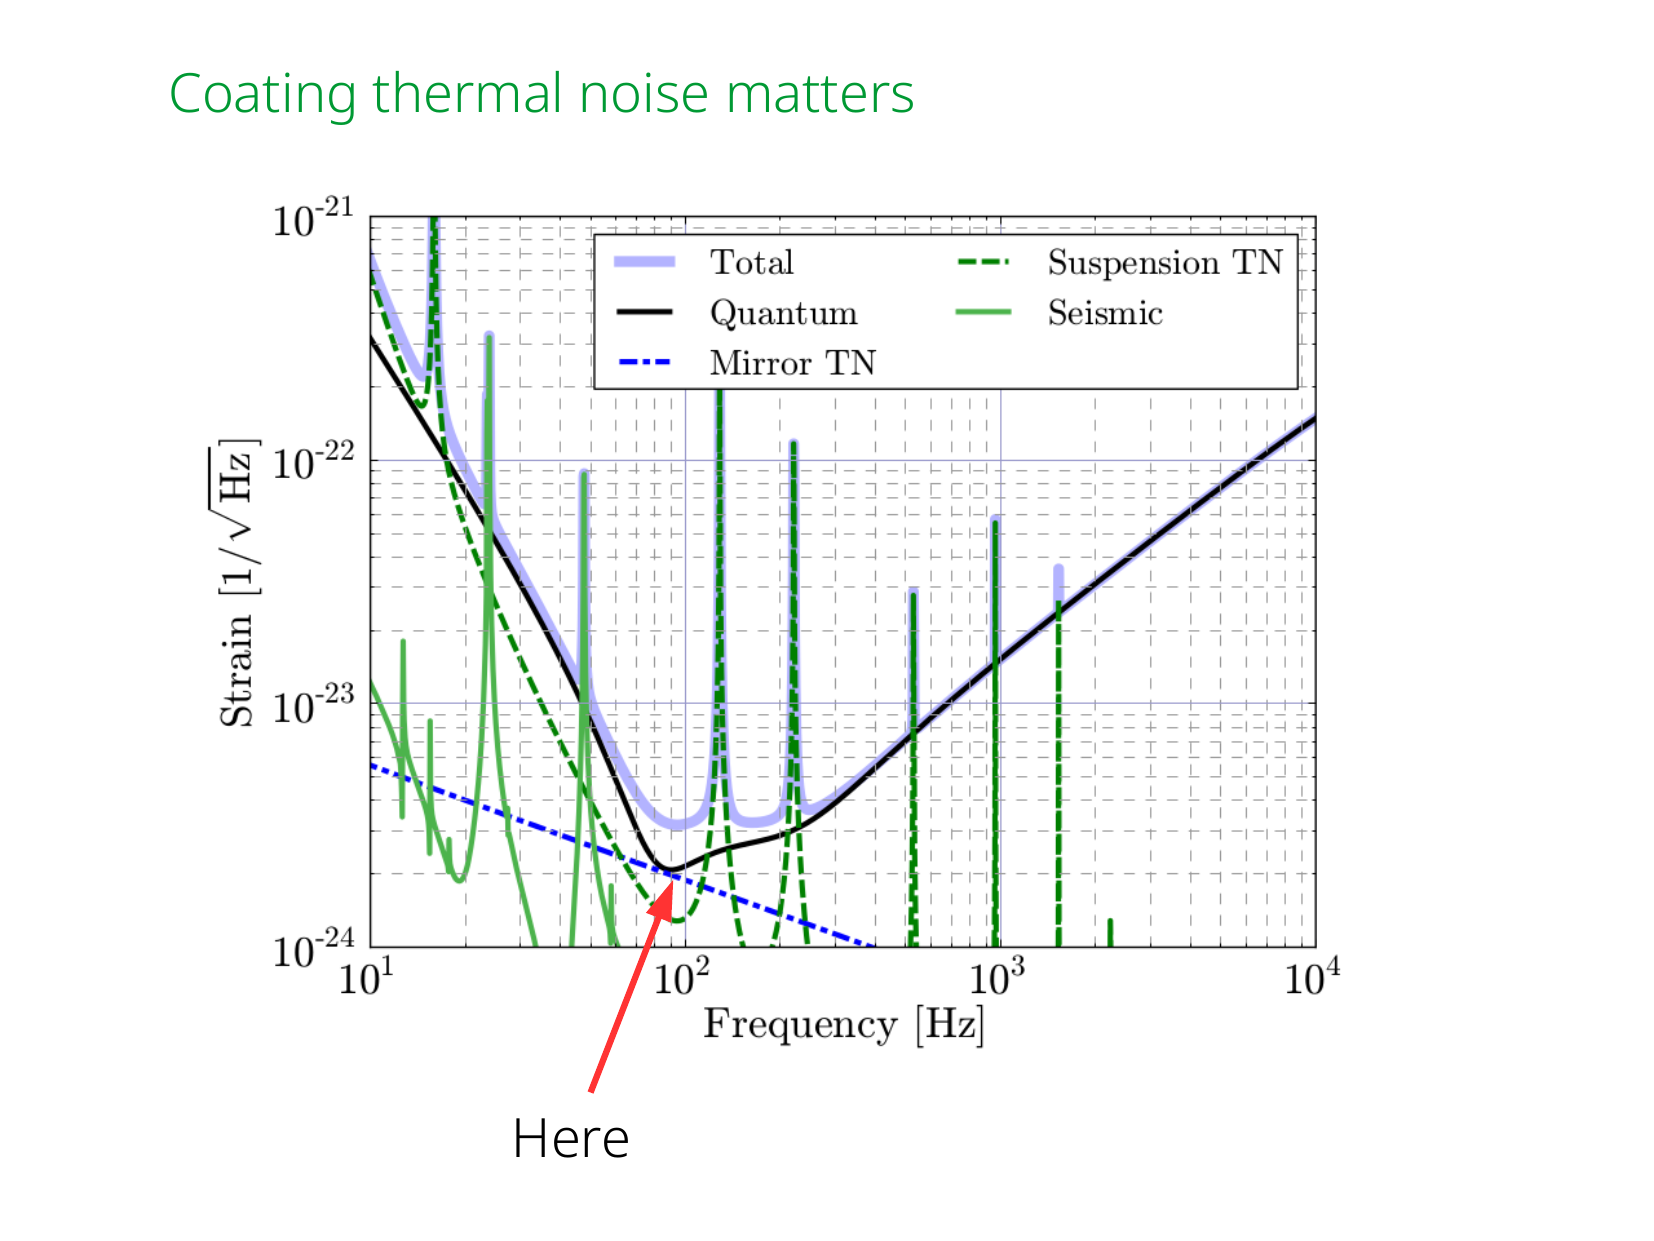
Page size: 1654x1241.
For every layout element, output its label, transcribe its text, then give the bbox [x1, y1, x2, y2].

picture [194, 159, 1357, 1063]
text_box Coating thermal noise matters [153, 47, 1001, 130]
text_box Here [497, 1092, 668, 1180]
